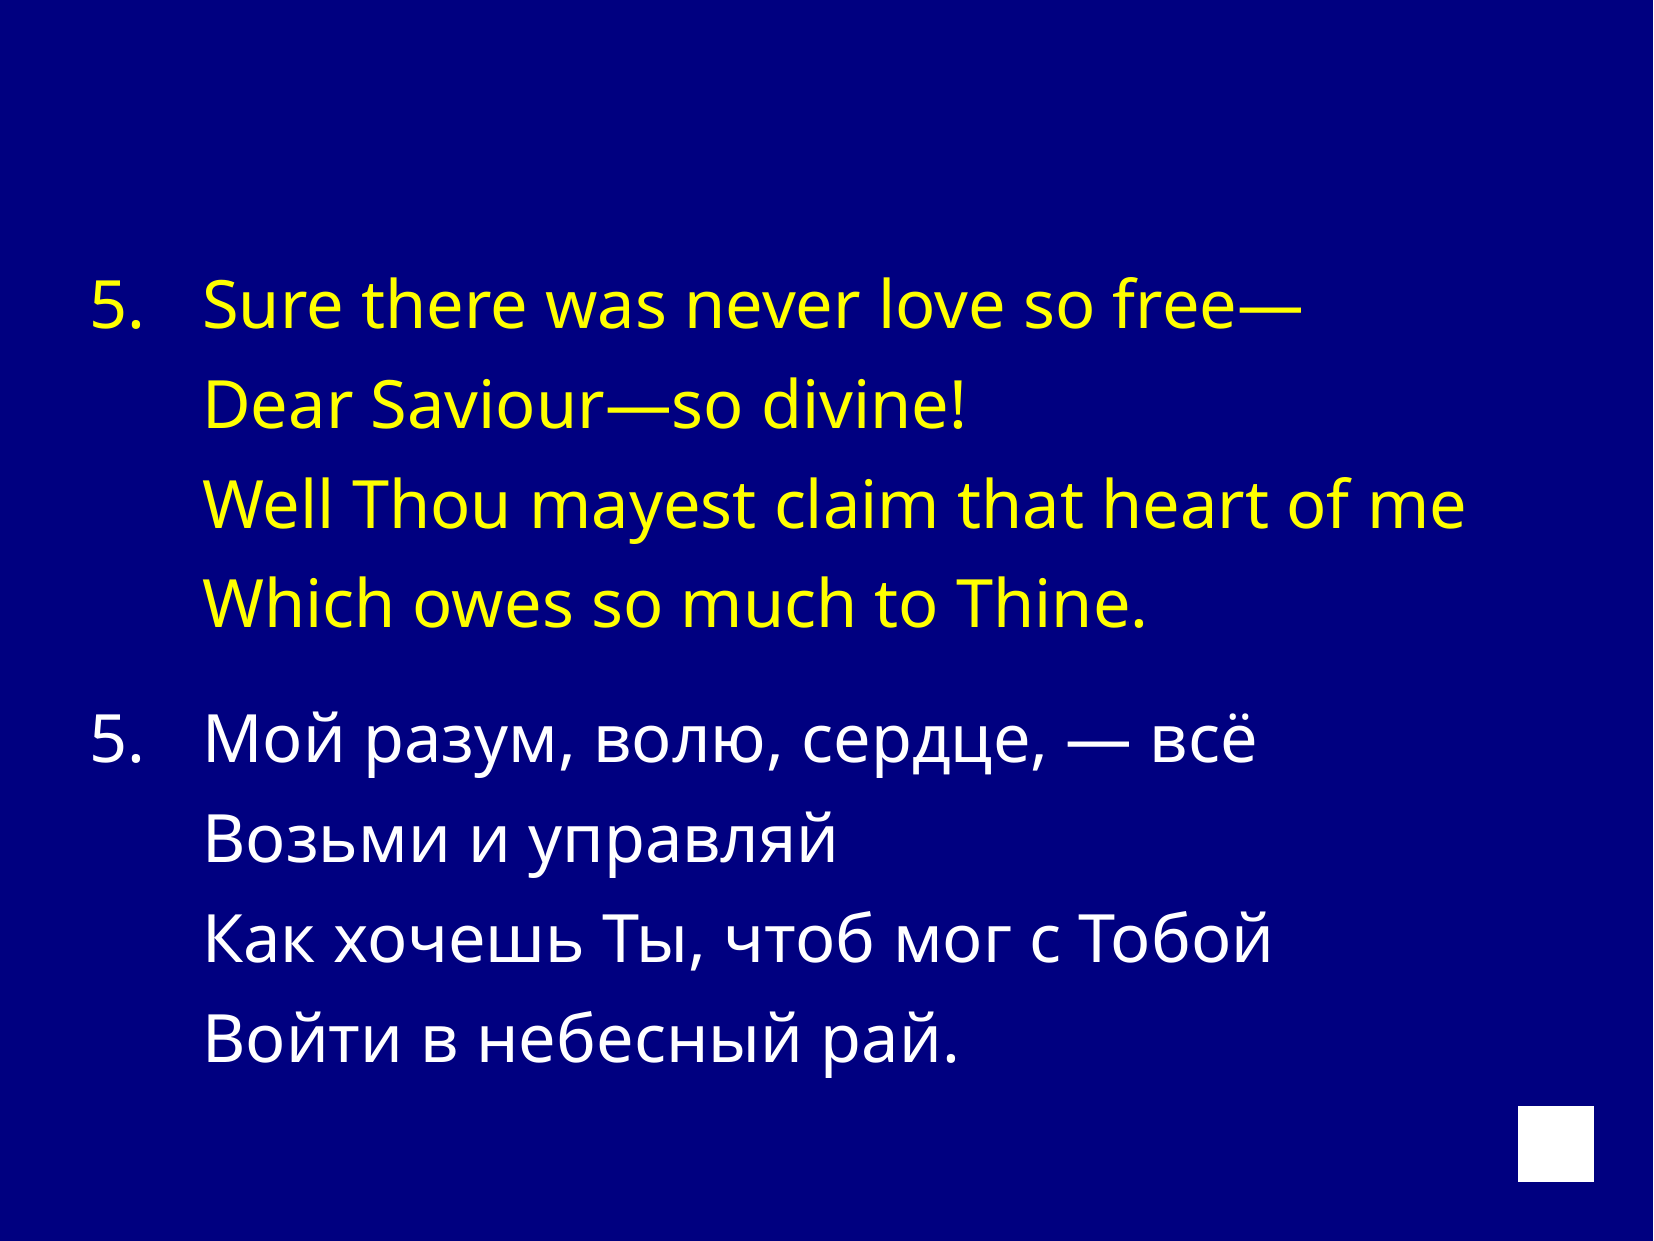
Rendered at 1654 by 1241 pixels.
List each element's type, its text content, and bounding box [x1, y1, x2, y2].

text_box [1518, 1106, 1594, 1182]
text_box 5. Sure there was never love so free— Dear Saviour—so divine! Well Thou mayest claim that heart of me Which owes so much to Thine. [75, 150, 1653, 638]
text_box 5. Мой разум, волю, сердце, — всё Возьми и управляй Как хочешь Ты, чтоб мог с Тобой Войти в небесный рай. [75, 675, 1576, 1163]
